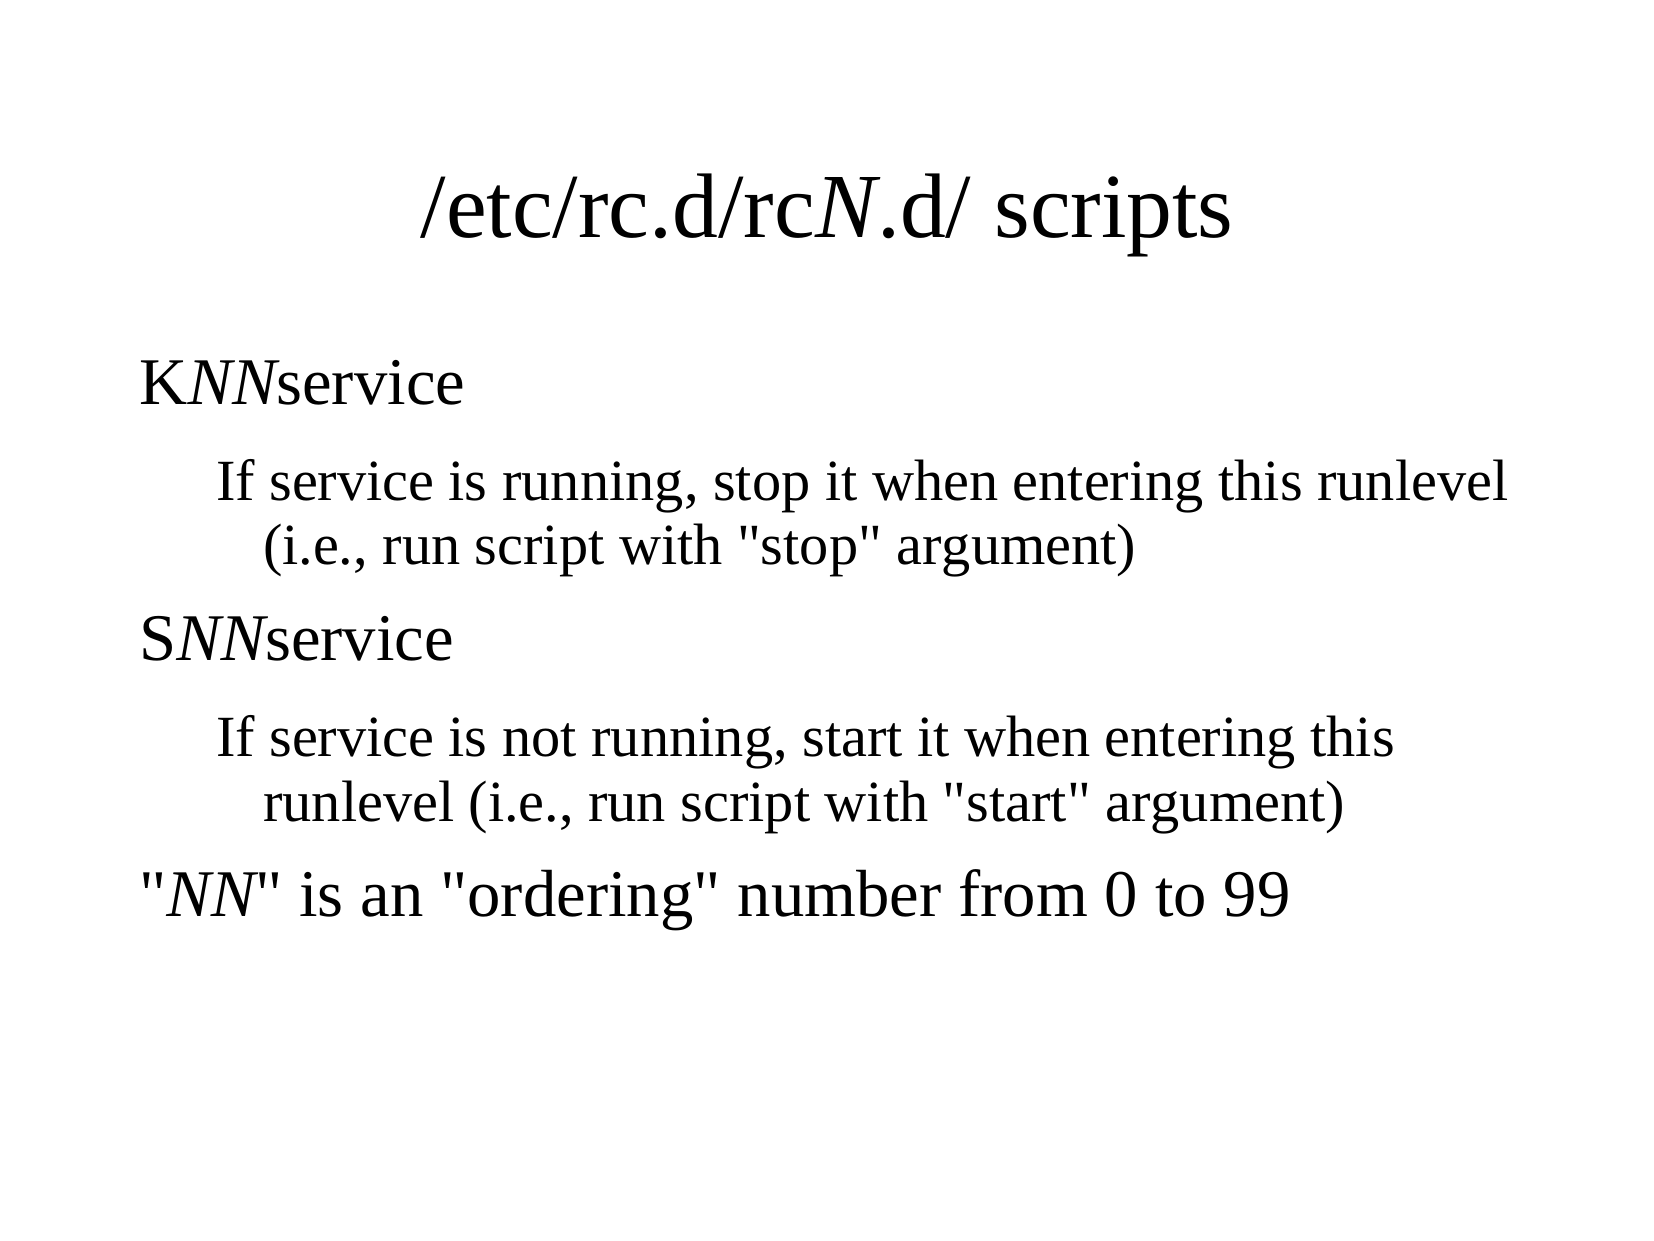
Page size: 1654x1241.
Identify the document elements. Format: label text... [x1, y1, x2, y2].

list KNNservice If service is running, stop it when entering this runlevel (i.e., run script with "stop" argument) SNNservice If service is not running, start it when entering this runlevel (i.e., run script with "start" argument) "NN" is an "ordering" number from 0 to 99 [121, 344, 1534, 1127]
title /etc/rc.d/rcN.d/ scripts [121, 102, 1534, 311]
